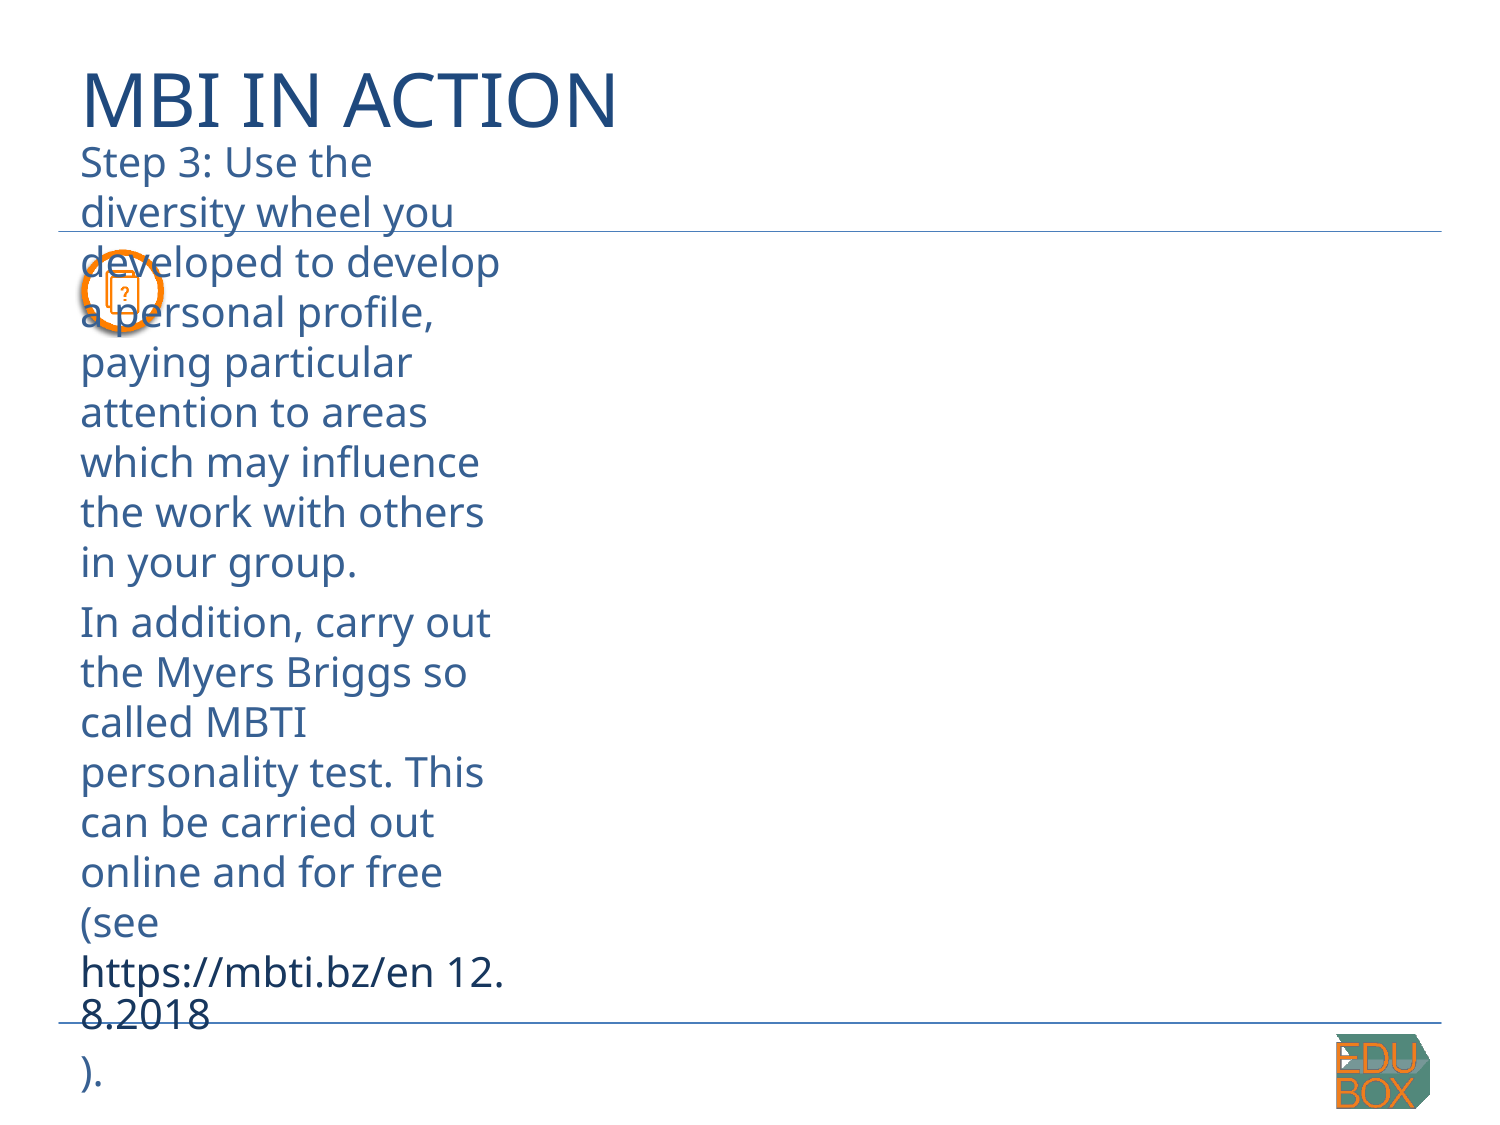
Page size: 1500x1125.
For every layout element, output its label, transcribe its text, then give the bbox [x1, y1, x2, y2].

picture [155, 257, 167, 264]
picture [75, 243, 170, 339]
title MBI IN ACTION [64, 42, 1040, 153]
picture [1328, 1047, 1437, 1114]
list Step 3: Use the diversity wheel you developed to develop a personal profile, paying particular attention to areas which may influence the work with others in your group. In addition, carry out the Myers Briggs so called MBTI personality test. This can be carried out online and for free (see https://mbti.bz/en 12.8.2018). Step 4: Share your profiles with the other group members. As a team, identify areas where you share commonalities and differences. Think about how you could bridge these differences. [171, 247, 1475, 1047]
